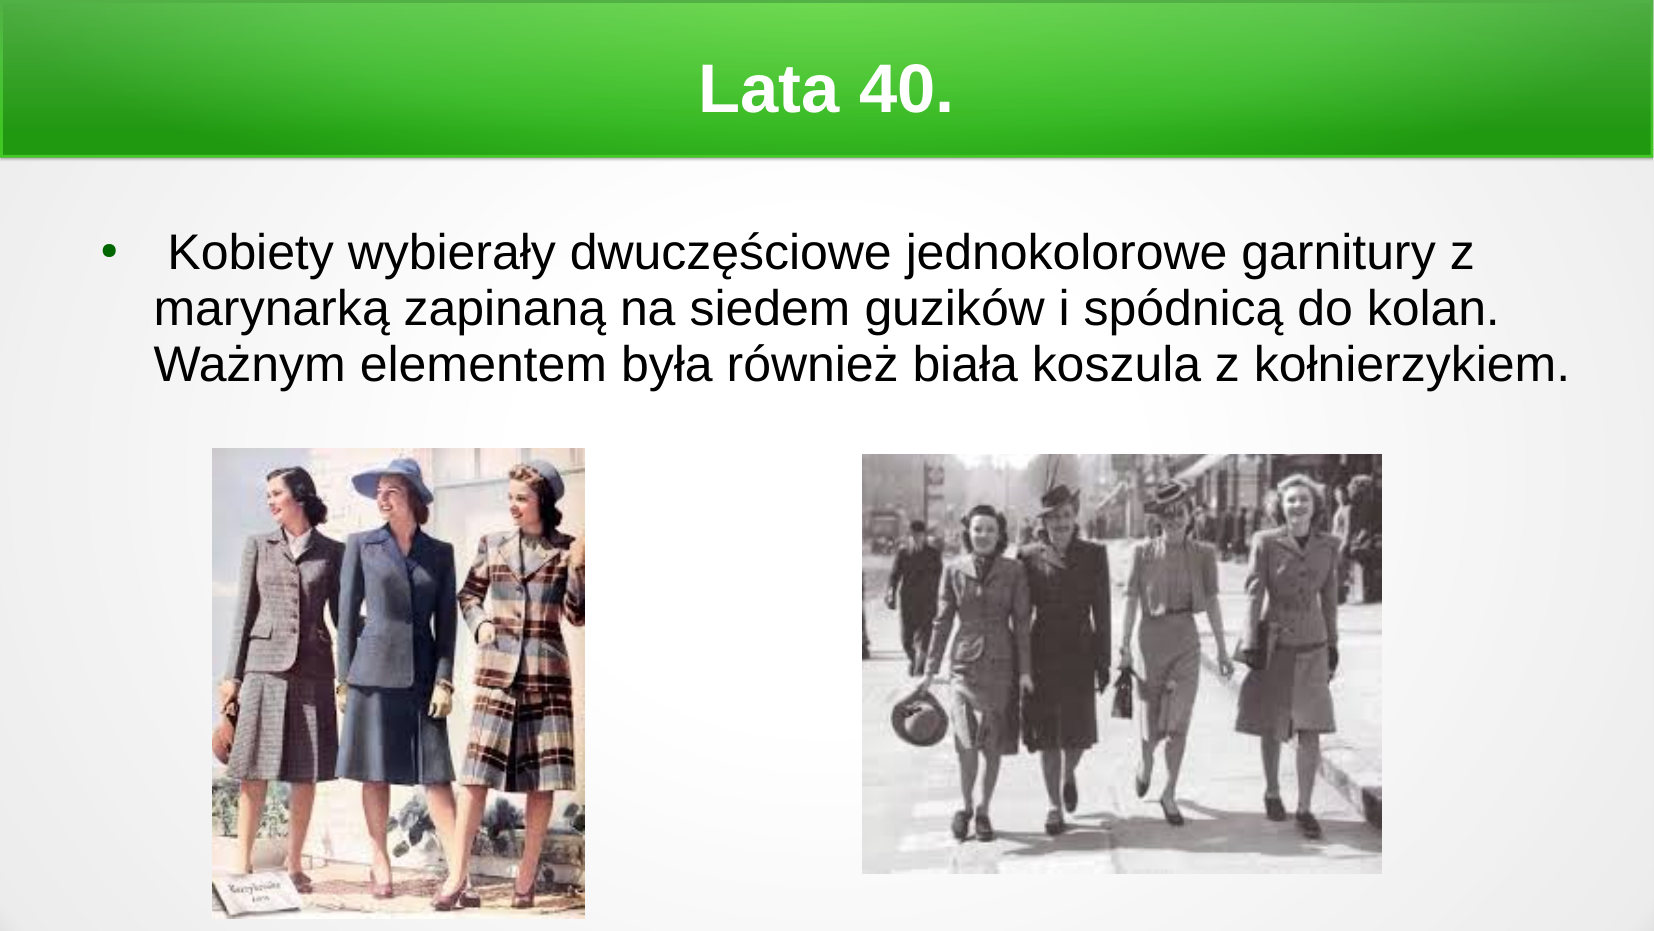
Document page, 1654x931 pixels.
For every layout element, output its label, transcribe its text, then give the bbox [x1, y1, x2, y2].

list Kobiety wybierały dwuczęściowe jednokolorowe garnitury z marynarką zapinaną na siedem guzików i spódnicą do kolan. Ważnym elementem była również biała koszula z kołnierzykiem. [82, 224, 1571, 764]
picture [862, 454, 1382, 875]
picture [212, 448, 585, 919]
title Lata 40. [82, 35, 1571, 142]
